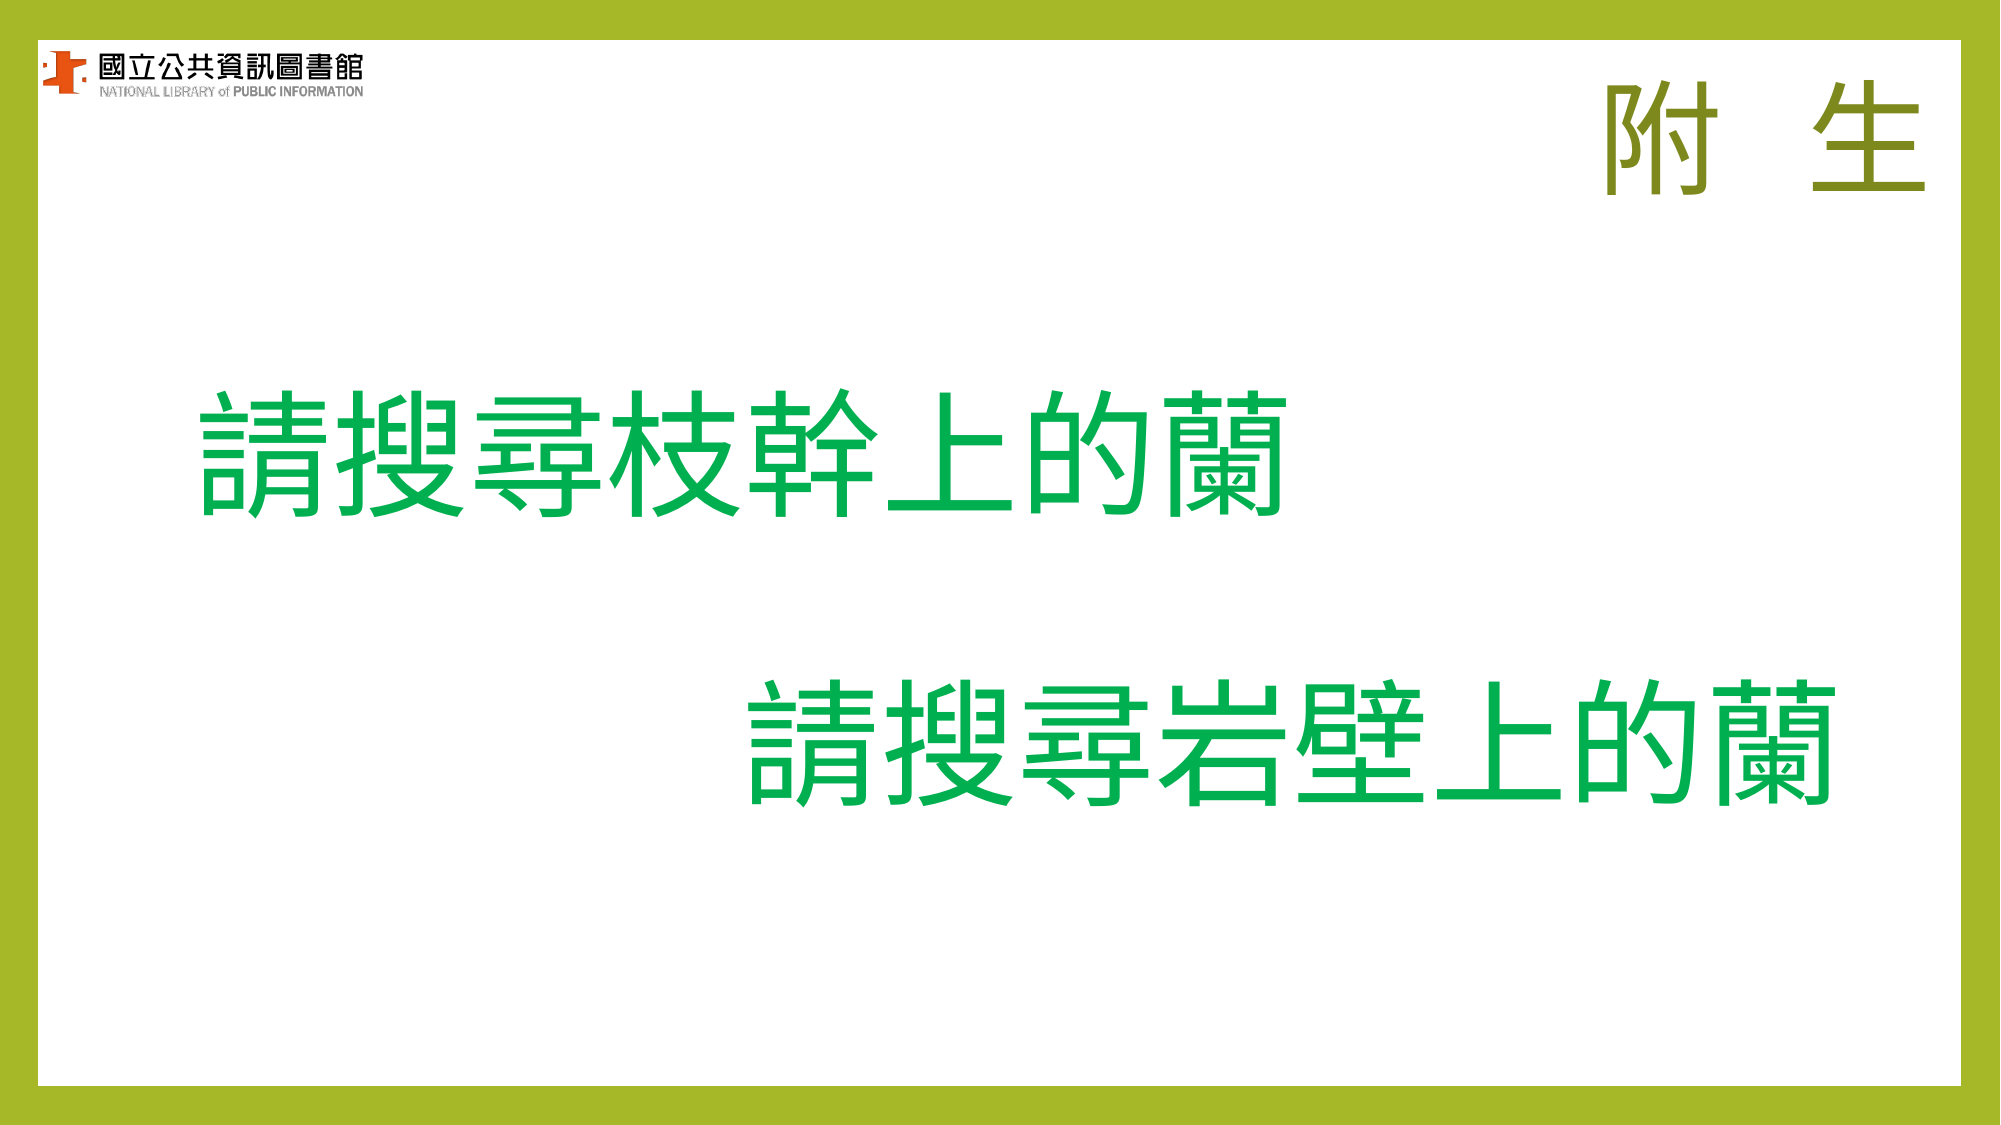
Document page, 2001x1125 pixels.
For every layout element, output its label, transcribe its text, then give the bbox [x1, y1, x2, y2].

text_box 請搜尋枝幹上的蘭 [179, 361, 1321, 544]
text_box 請搜尋岩壁上的蘭 [727, 650, 1869, 832]
text_box 附 生 [1582, 53, 1957, 220]
